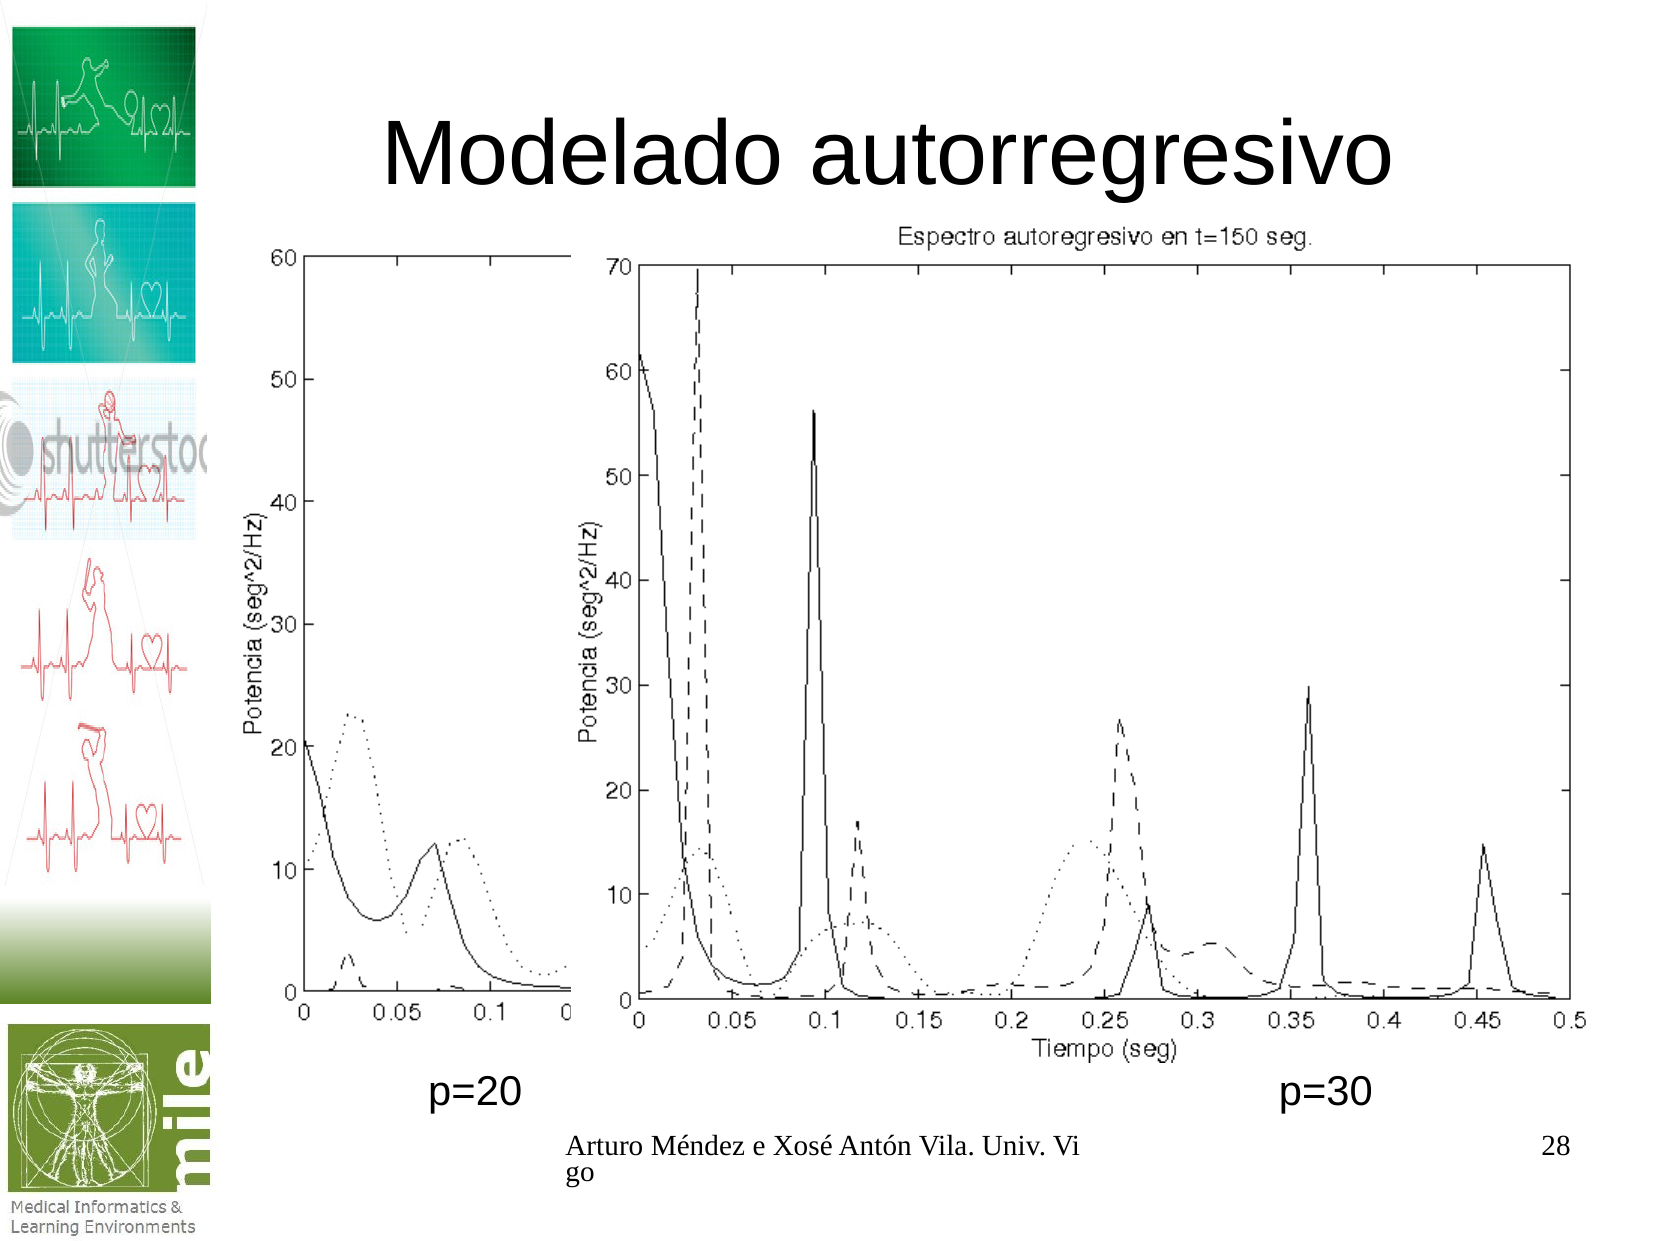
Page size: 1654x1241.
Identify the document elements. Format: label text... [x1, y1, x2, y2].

text_box p=20 [413, 1060, 538, 1123]
picture [0, 0, 207, 886]
picture [236, 206, 1595, 1063]
text_box p=30 [1263, 1060, 1388, 1123]
picture [0, 1008, 228, 1241]
title Modelado autorregresivo [206, 56, 1571, 250]
